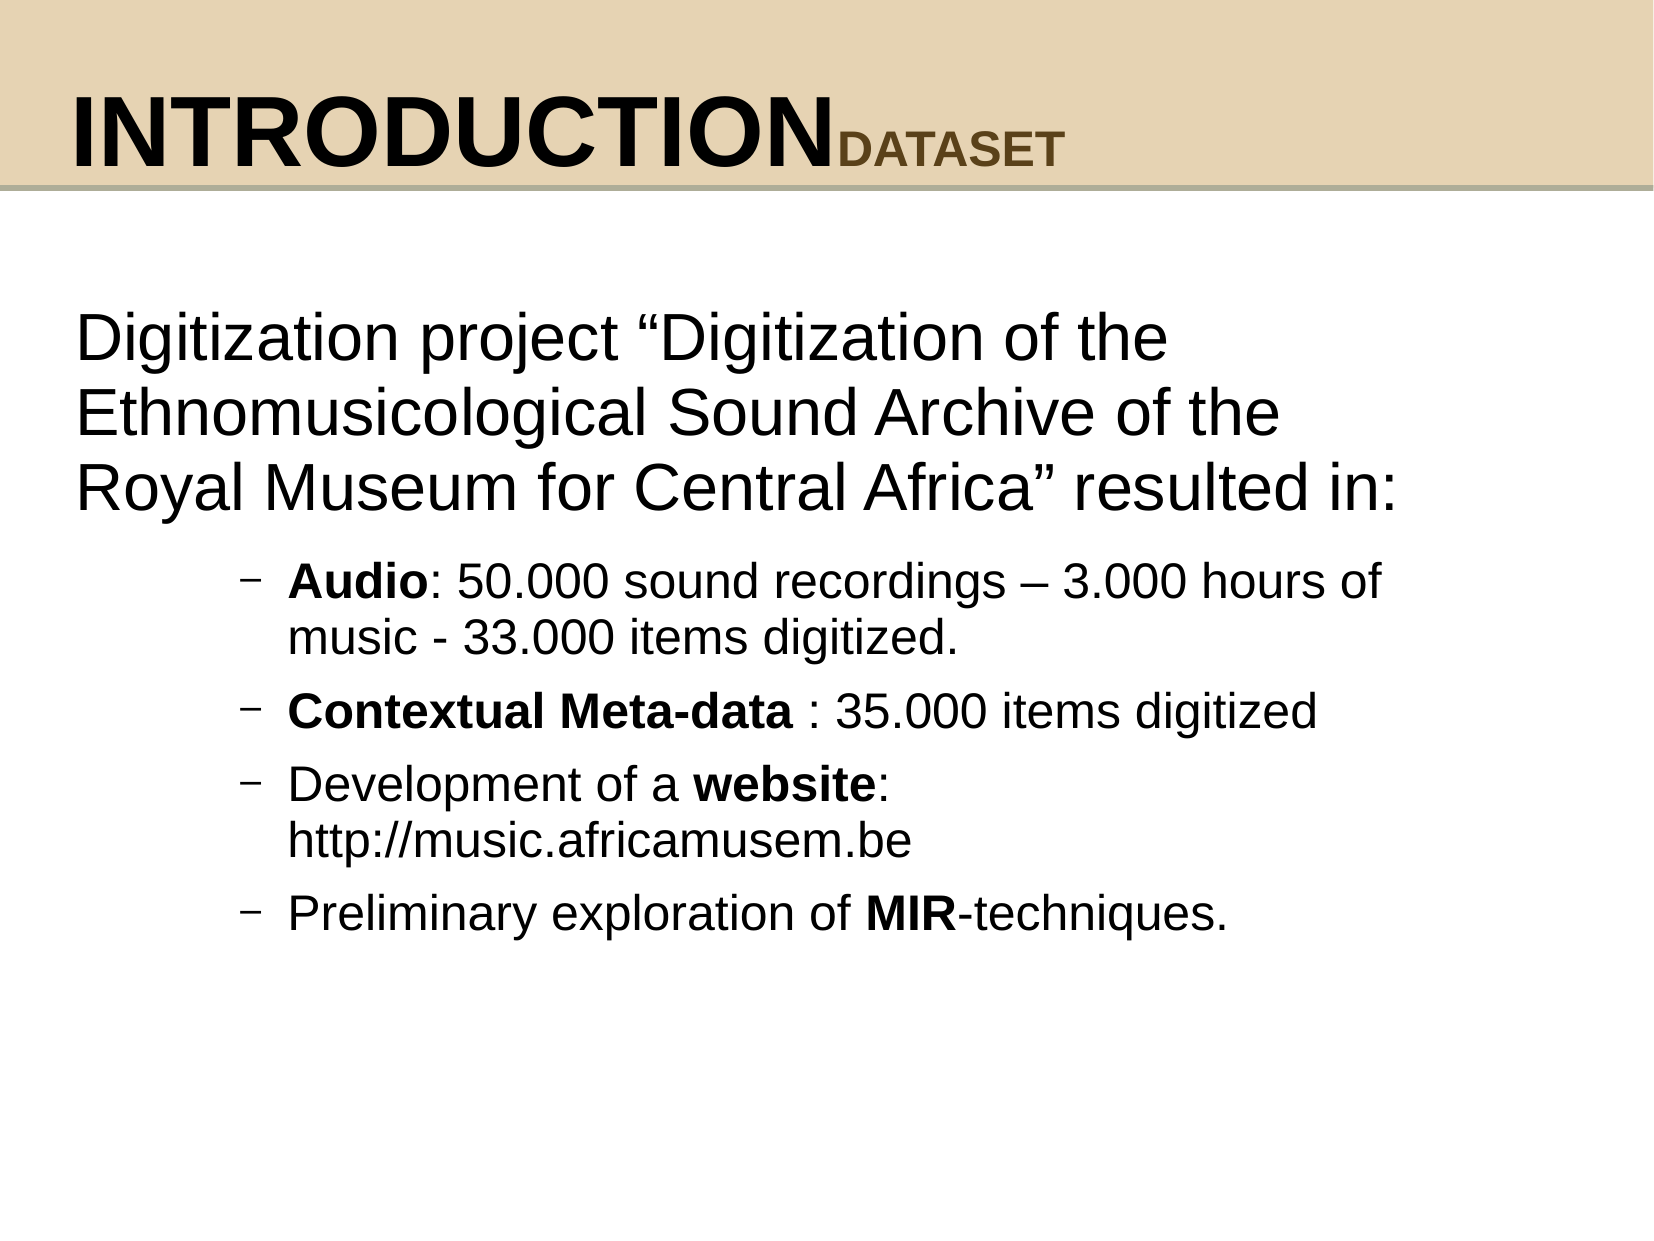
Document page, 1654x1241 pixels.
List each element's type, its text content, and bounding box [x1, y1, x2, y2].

title INTRODUCTIONDATASET [0, 0, 1654, 188]
list Digitization project “Digitization of the Ethnomusicological Sound Archive of the Royal Museum for Central Africa” resulted in: Audio: 50.000 sound recordings – 3.000 hours of music - 33.000 items digitized. Contextual Meta-data : 35.000 items digitized Development of a website: http://music.africamusem.be Preliminary exploration of MIR-techniques. [75, 300, 1426, 1147]
